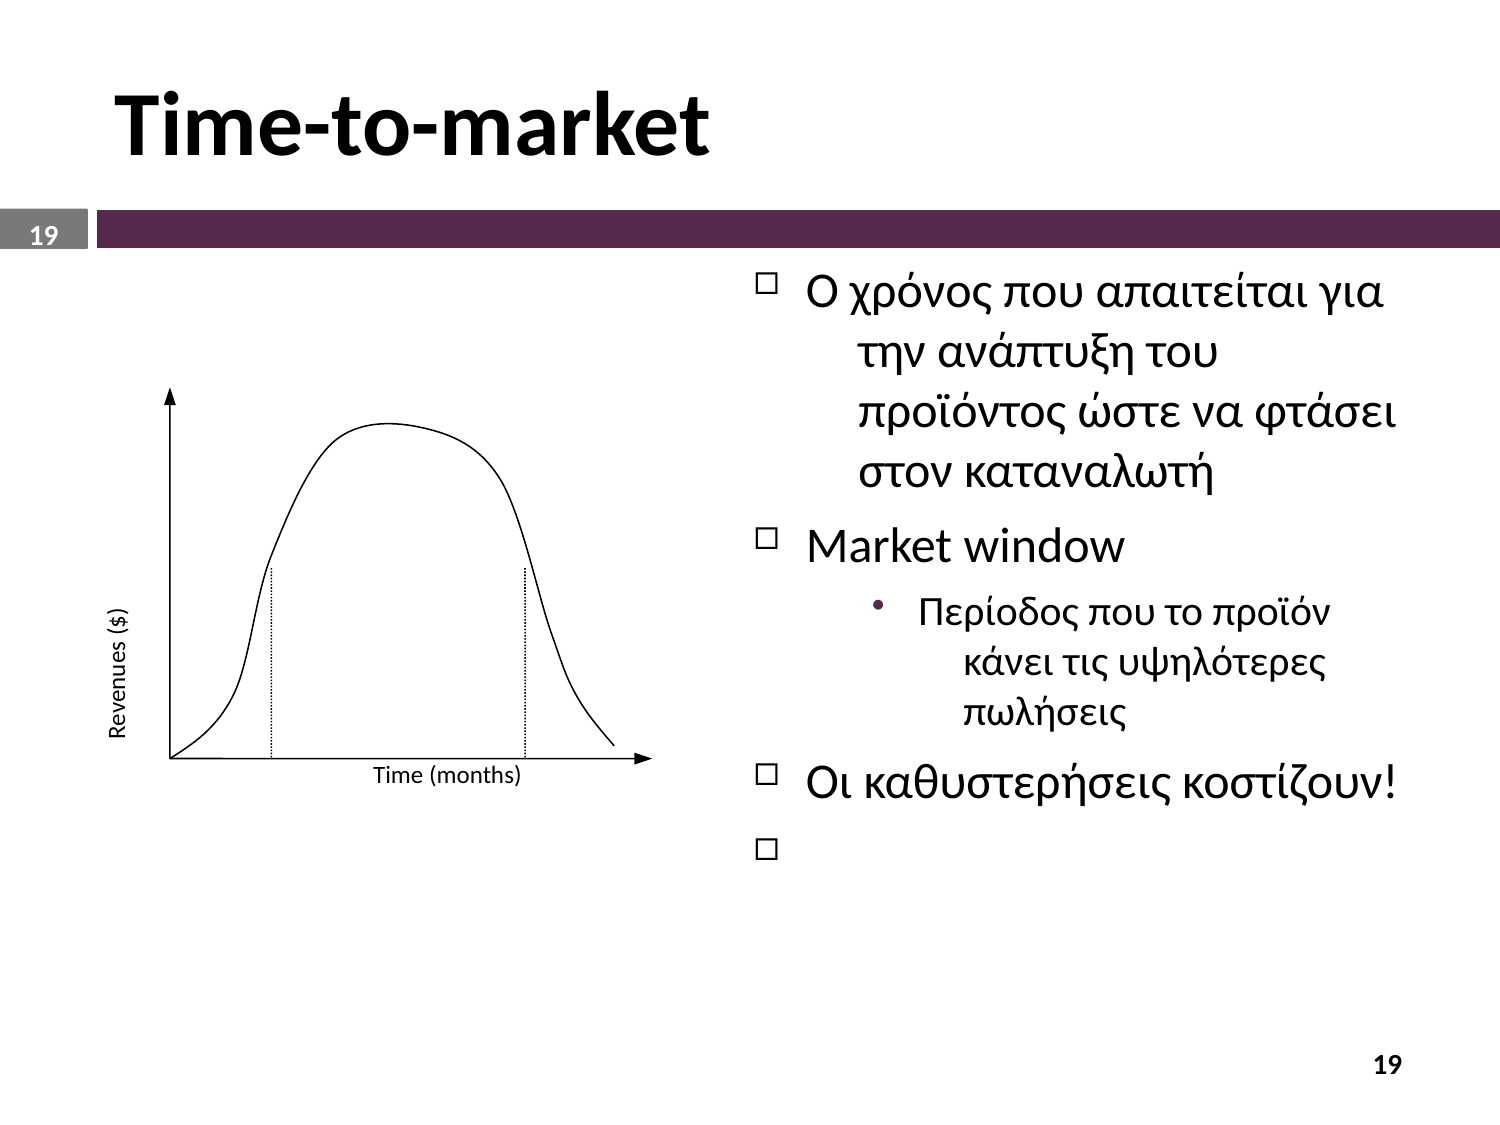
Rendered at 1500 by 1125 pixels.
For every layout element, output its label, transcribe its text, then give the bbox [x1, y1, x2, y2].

title Time-to-market [99, 37, 1438, 201]
text_box [0, 208, 88, 249]
text_box [1312, 1025, 1463, 1101]
text_box Time (months) [373, 758, 615, 810]
list Ο χρόνος που απαιτείται για την ανάπτυξη του προϊόντος ώστε να φτάσει στον καταναλωτή Market window Περίοδος που το προϊόν κάνει τις υψηλότερες πωλήσεις Οι καθυστερήσεις κοστίζουν! [738, 249, 1435, 988]
text_box Revenues ($) [100, 401, 157, 740]
